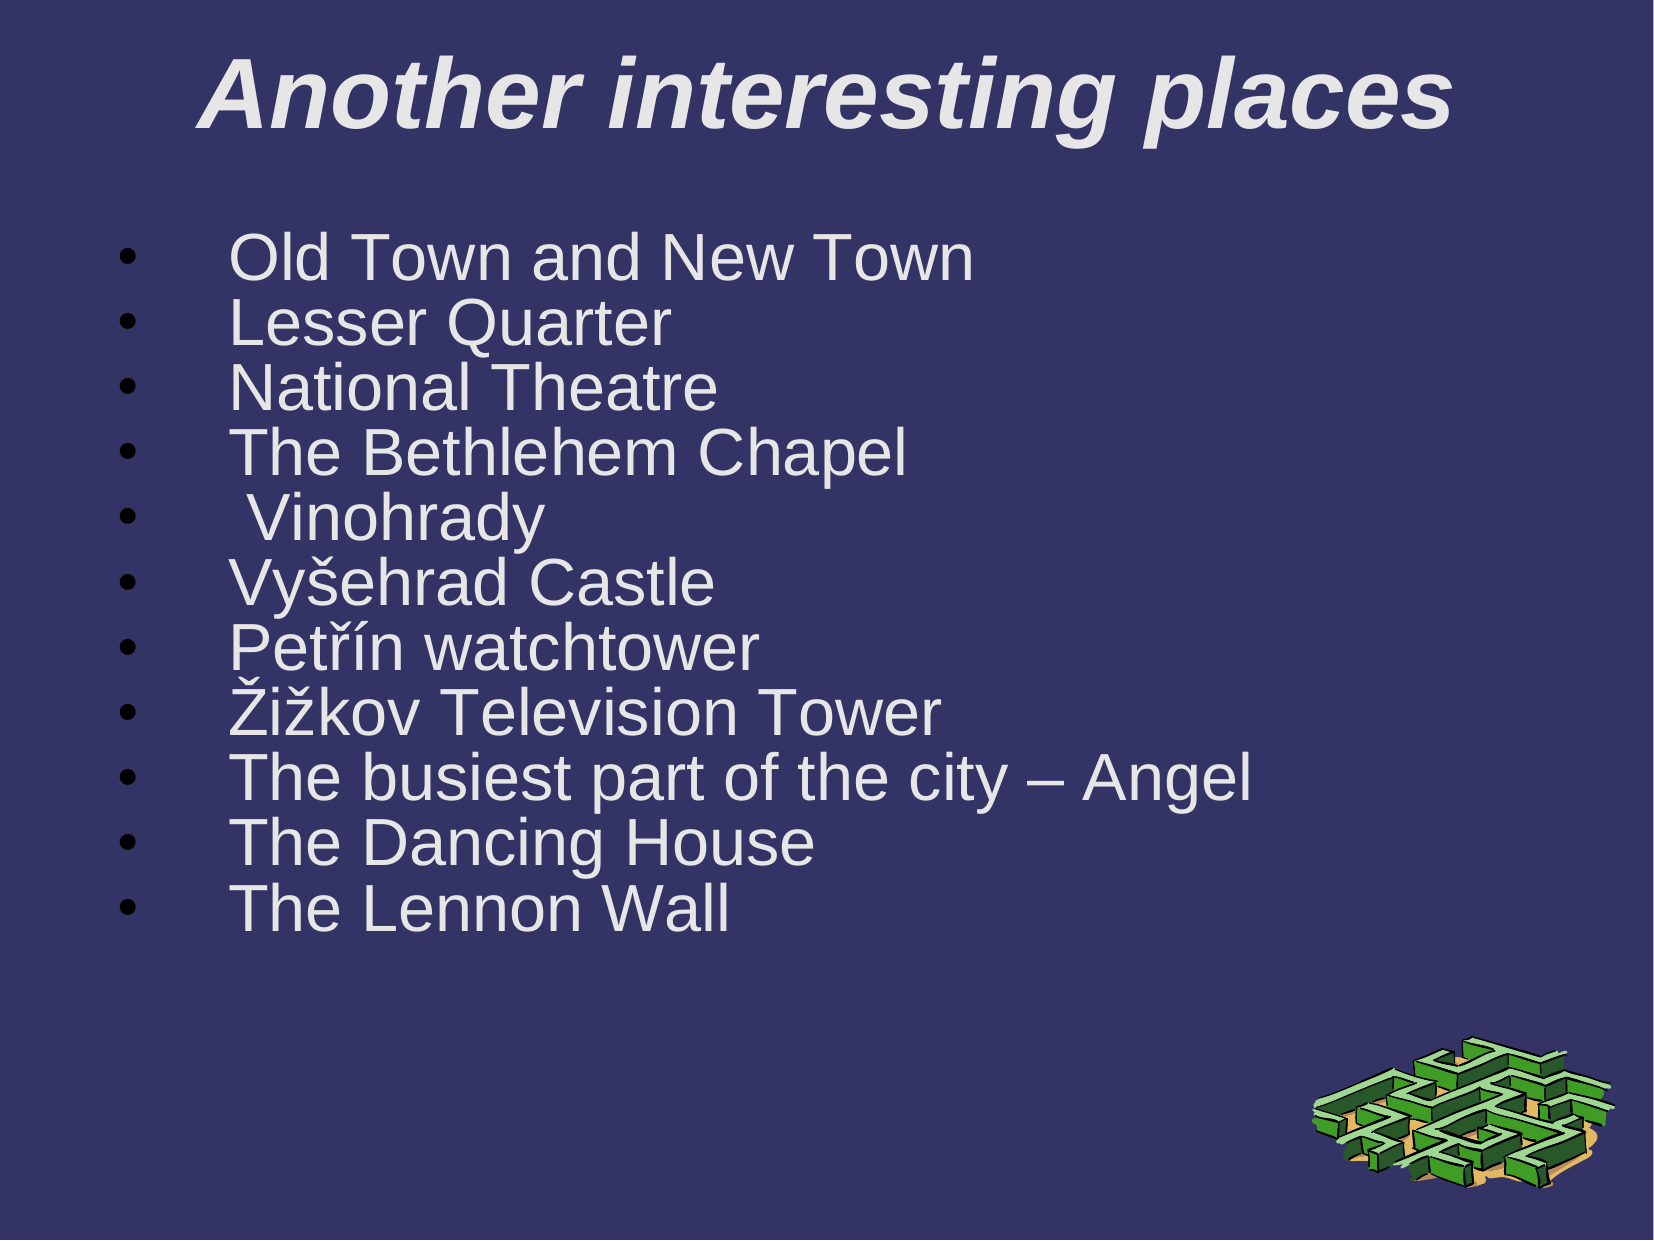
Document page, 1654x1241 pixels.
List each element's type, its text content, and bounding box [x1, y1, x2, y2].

title Another interesting places [121, 0, 1533, 186]
list Old Town and New Town Lesser Quarter National Theatre The Bethlehem Chapel Vinohrady Vyšehrad Castle Petřín watchtower Žižkov Television Tower The busiest part of the city – Angel The Dancing House The Lennon Wall [116, 215, 1566, 1063]
